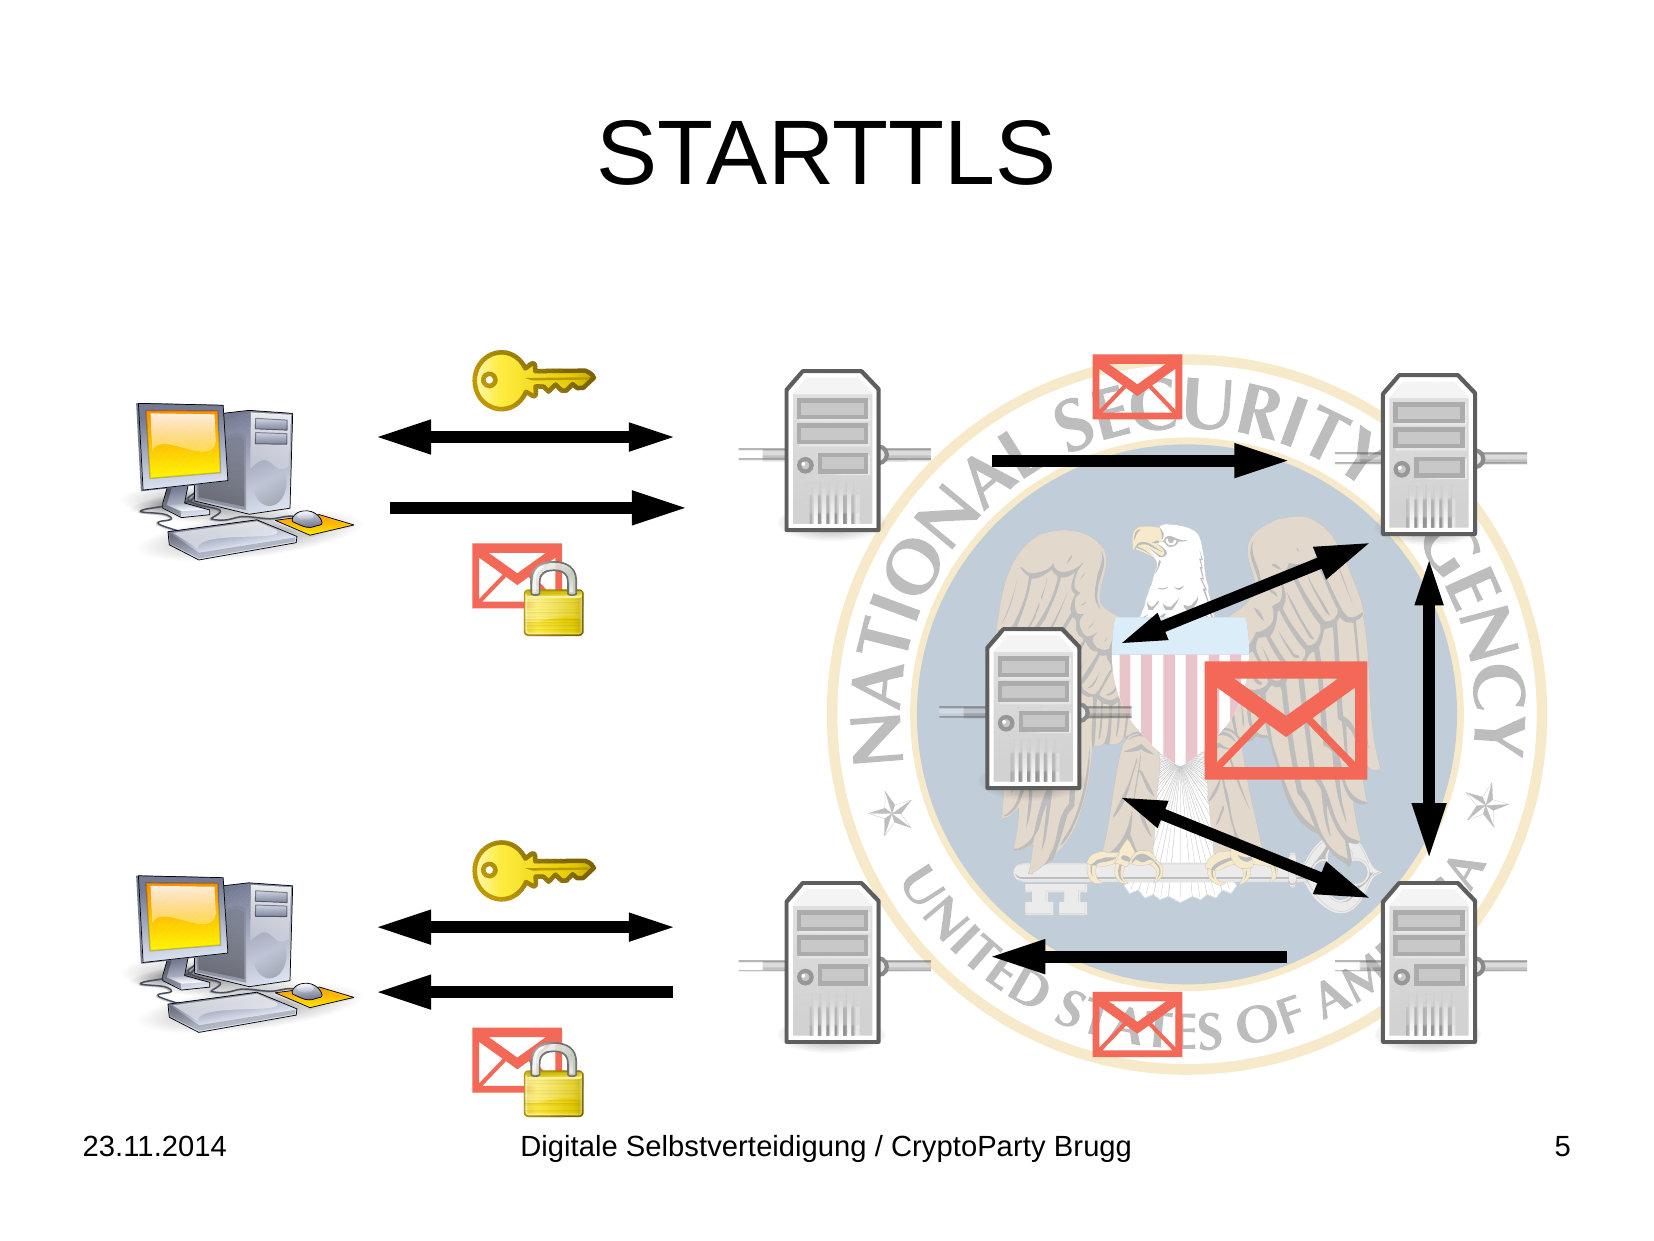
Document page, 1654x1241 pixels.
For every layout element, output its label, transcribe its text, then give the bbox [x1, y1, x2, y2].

picture [472, 318, 597, 443]
picture [118, 354, 367, 603]
picture [732, 350, 1548, 1075]
picture [472, 543, 594, 641]
title STARTTLS [82, 49, 1571, 257]
picture [472, 1027, 594, 1123]
picture [118, 826, 367, 1075]
picture [472, 809, 597, 933]
